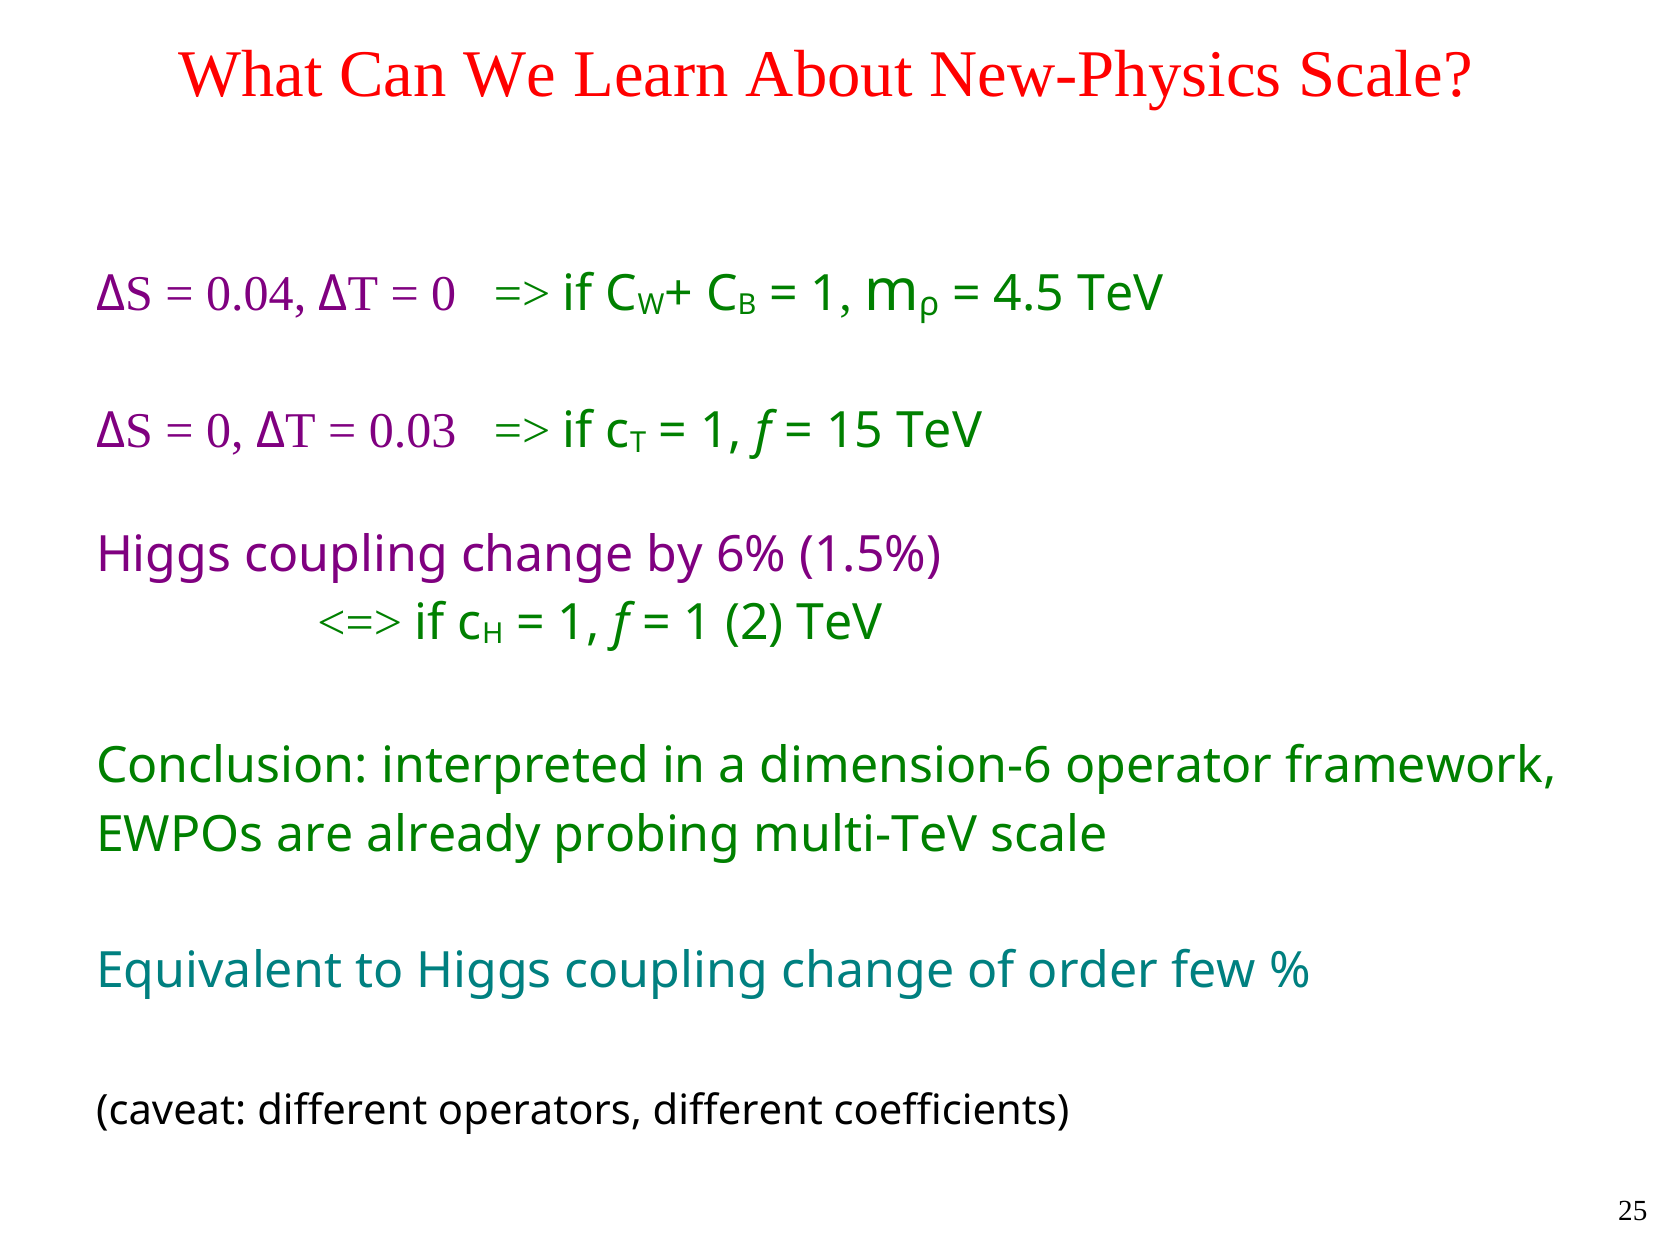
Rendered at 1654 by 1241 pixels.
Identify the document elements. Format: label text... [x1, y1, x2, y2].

text_box ΔS = 0.04, ΔT = 0 => if CW+ CB = 1, mρ = 4.5 TeV ΔS = 0, ΔT = 0.03 => if cT = 1, f = 15 TeV Higgs coupling change by 6% (1.5%) <=> if cH = 1, f = 1 (2) TeV Conclusion: interpreted in a dimension-6 operator framework, EWPOs are already probing multi-TeV scale Equivalent to Higgs coupling change of order few % (caveat: different operators, different coefficients) [96, 248, 1618, 1105]
title What Can We Learn About New-Physics Scale? [128, 5, 1541, 144]
